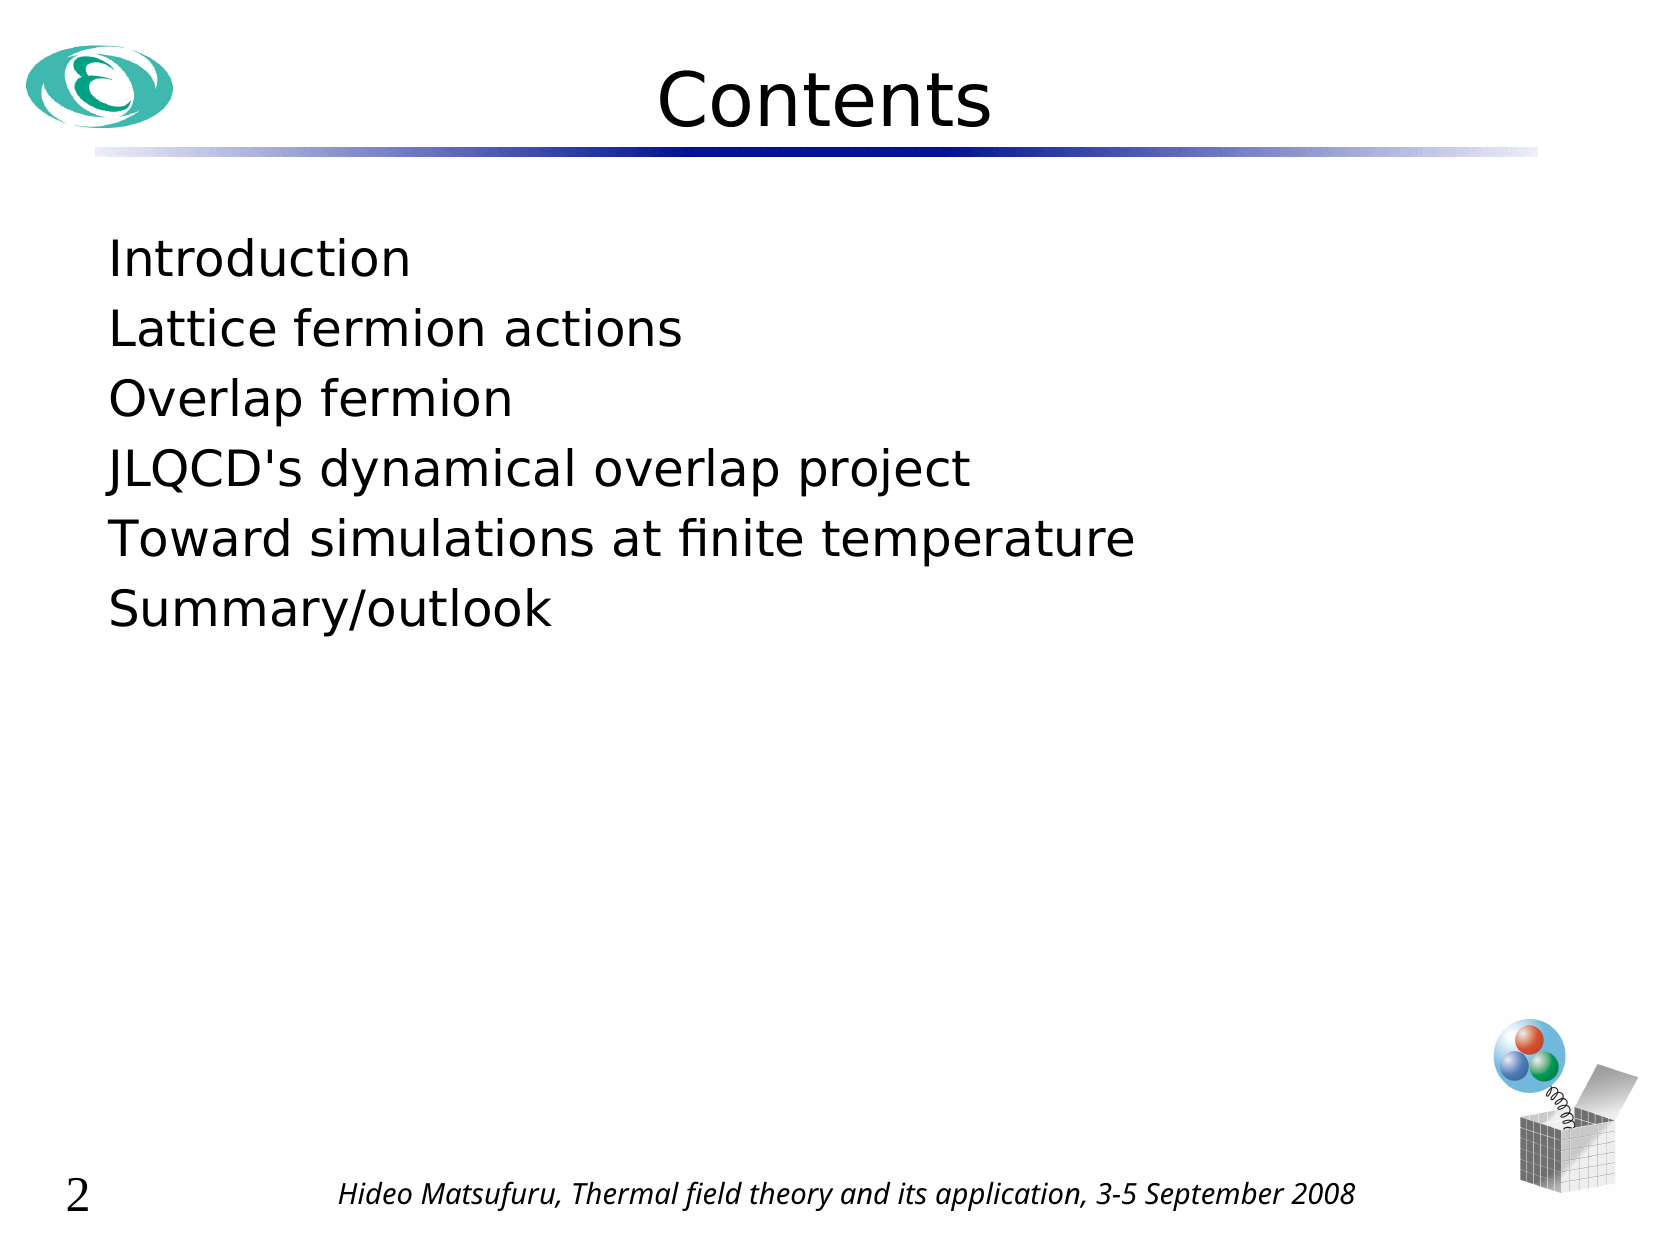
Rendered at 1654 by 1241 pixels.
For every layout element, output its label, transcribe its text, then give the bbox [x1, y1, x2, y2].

picture [20, 37, 179, 136]
list Introduction Lattice fermion actions Overlap fermion JLQCD's dynamical overlap project Toward simulations at finite temperature Summary/outlook [90, 230, 1543, 639]
picture [1488, 1012, 1644, 1200]
picture [95, 147, 1538, 157]
title Contents [201, 47, 1450, 154]
